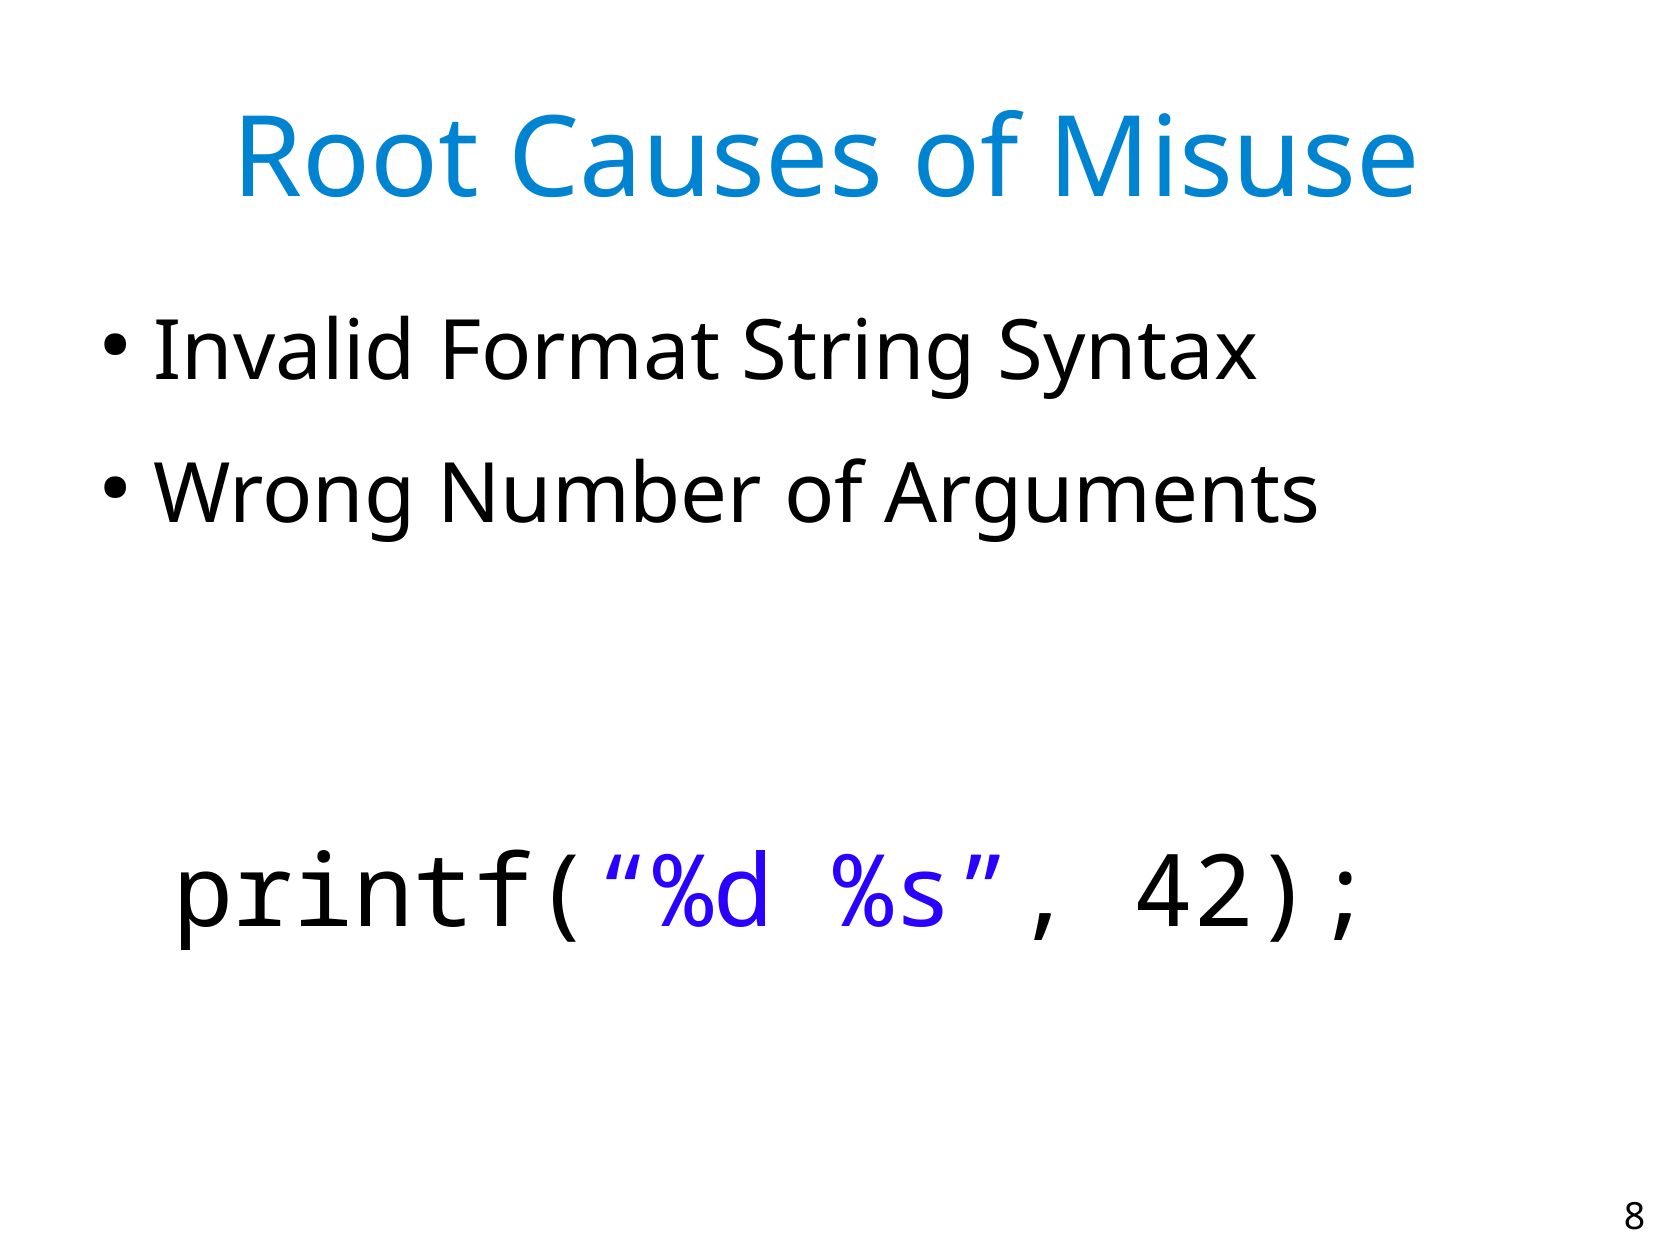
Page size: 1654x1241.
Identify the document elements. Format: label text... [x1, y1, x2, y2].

list Invalid Format String Syntax Wrong Number of Arguments [82, 290, 1571, 1010]
title Root Causes of Misuse [82, 49, 1571, 257]
text_box printf(“%d %s”, 42); [102, 818, 1547, 1111]
